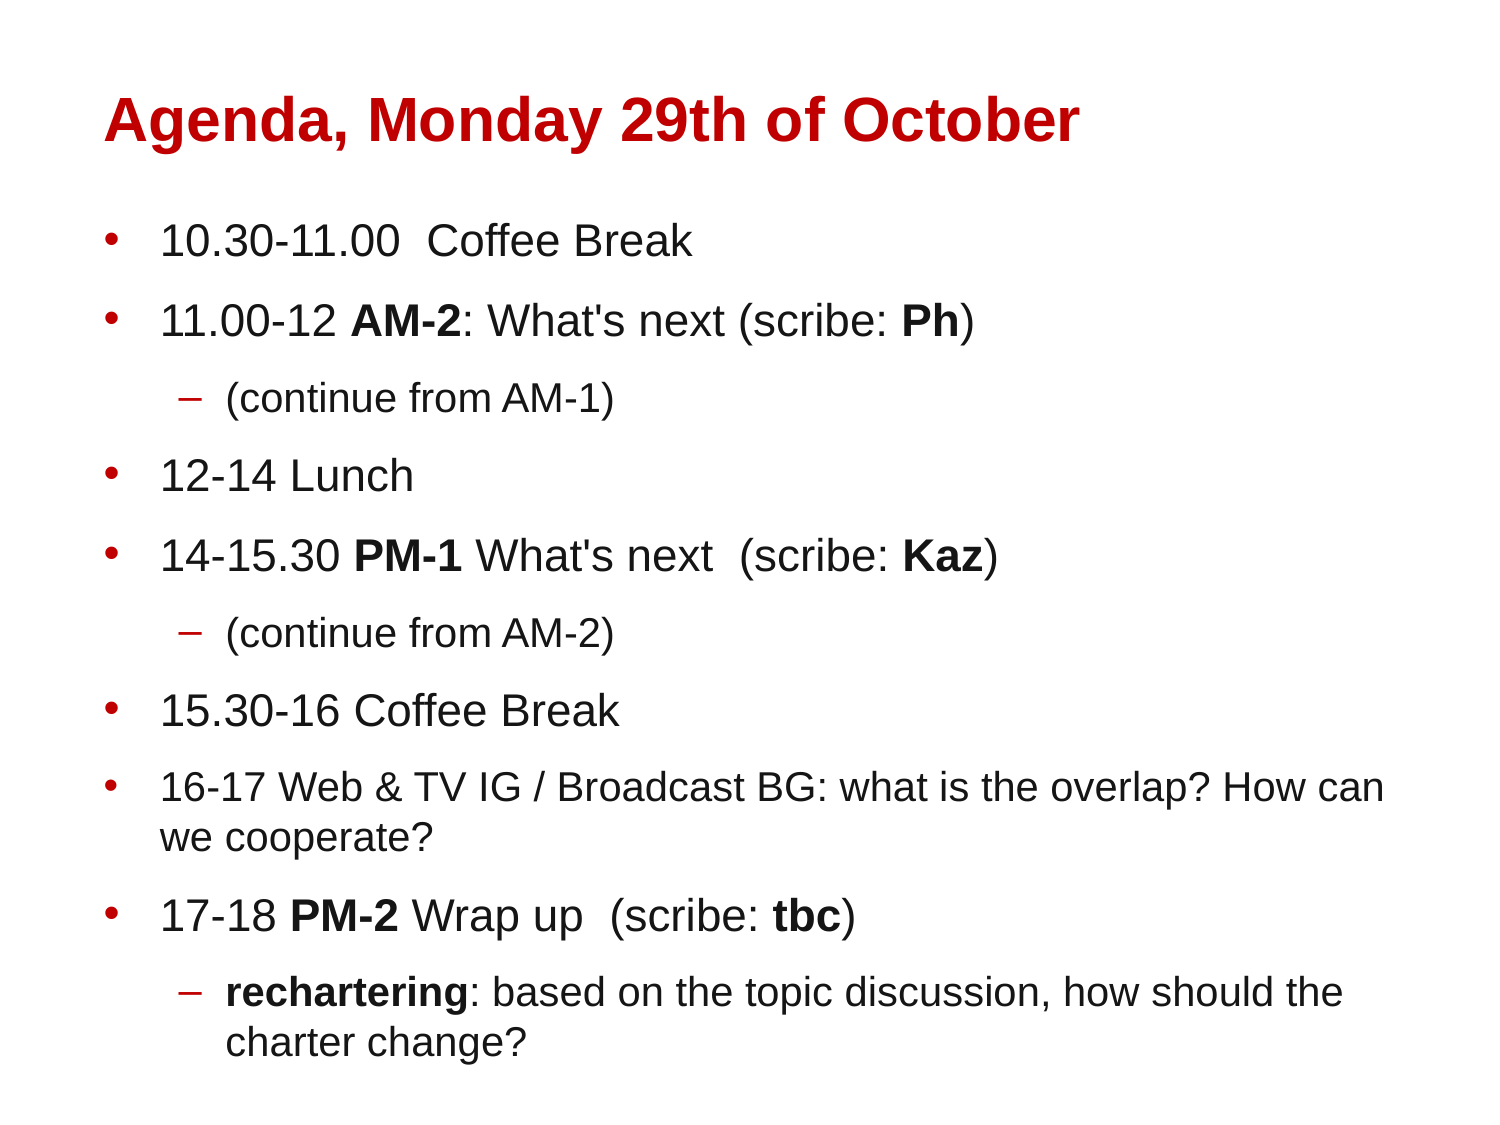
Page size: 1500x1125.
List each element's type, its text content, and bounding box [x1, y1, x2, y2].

list 10.30-11.00 Coffee Break 11.00-12 AM-2: What's next (scribe: Ph) (continue from AM-1) 12-14 Lunch 14-15.30 PM-1 What's next (scribe: Kaz) (continue from AM-2) 15.30-16 Coffee Break 16-17 Web & TV IG / Broadcast BG: what is the overlap? How can we cooperate? 17-18 PM-2 Wrap up (scribe: tbc) rechartering: based on the topic discussion, how should the charter change? [88, 203, 1412, 1073]
title Agenda, Monday 29th of October [88, 70, 1412, 162]
